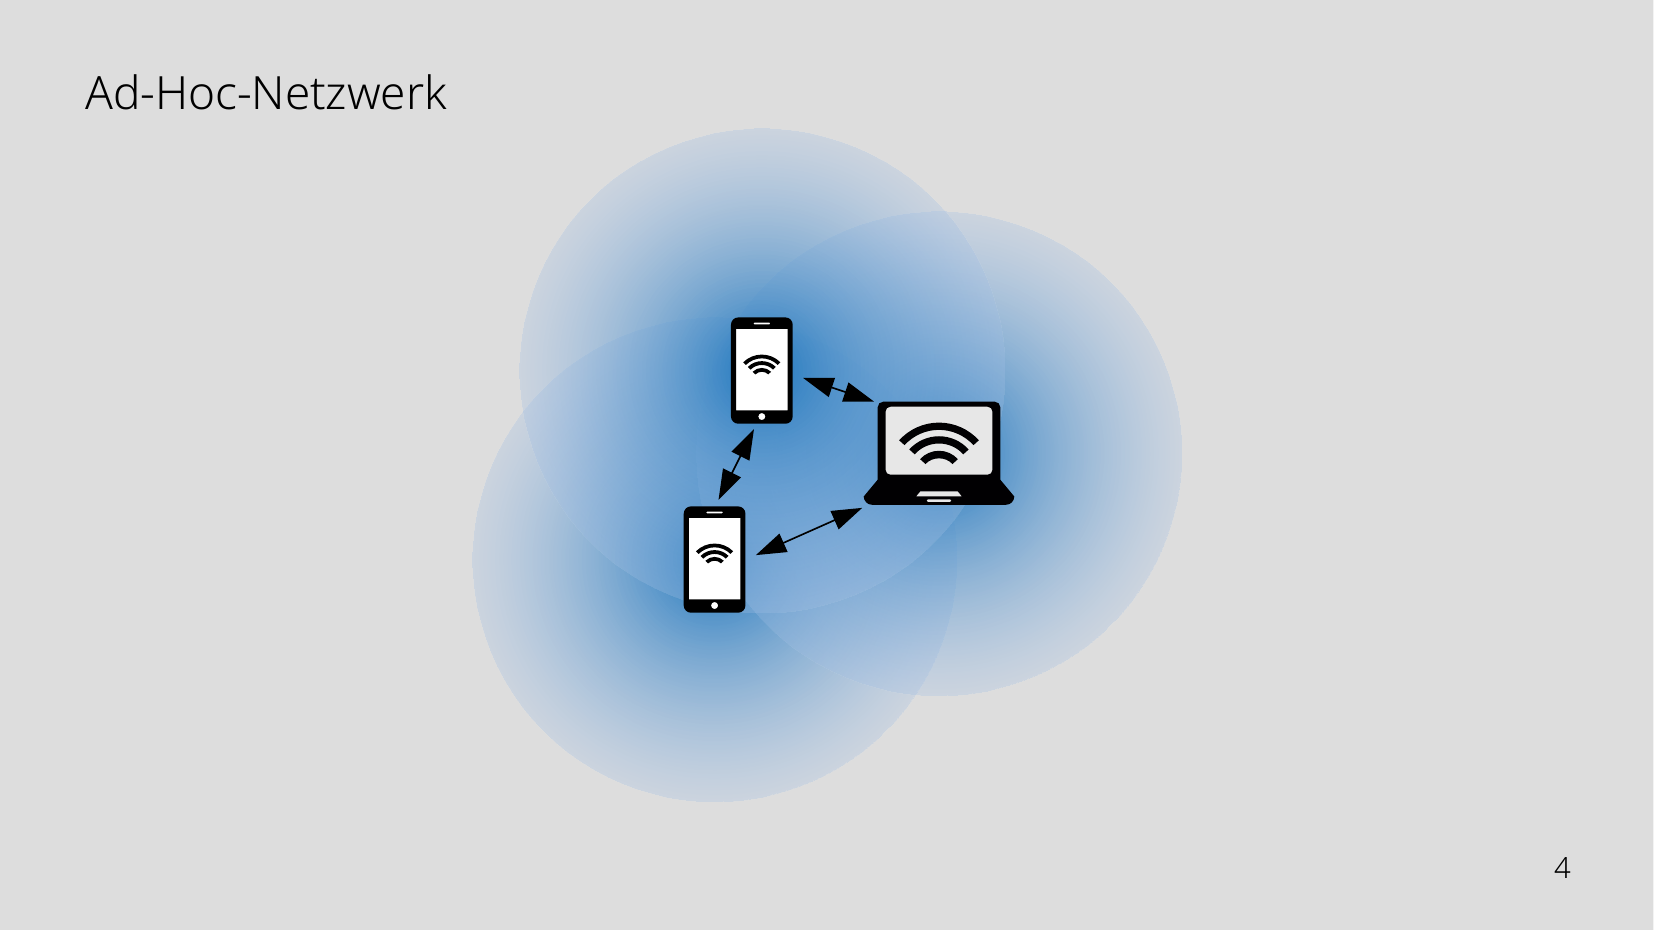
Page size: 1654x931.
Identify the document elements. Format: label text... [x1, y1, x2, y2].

picture [683, 506, 746, 613]
picture [730, 317, 793, 424]
text_box Ad-Hoc-Netzwerk [70, 53, 484, 122]
picture [863, 401, 1015, 505]
text_box [472, 128, 1182, 802]
